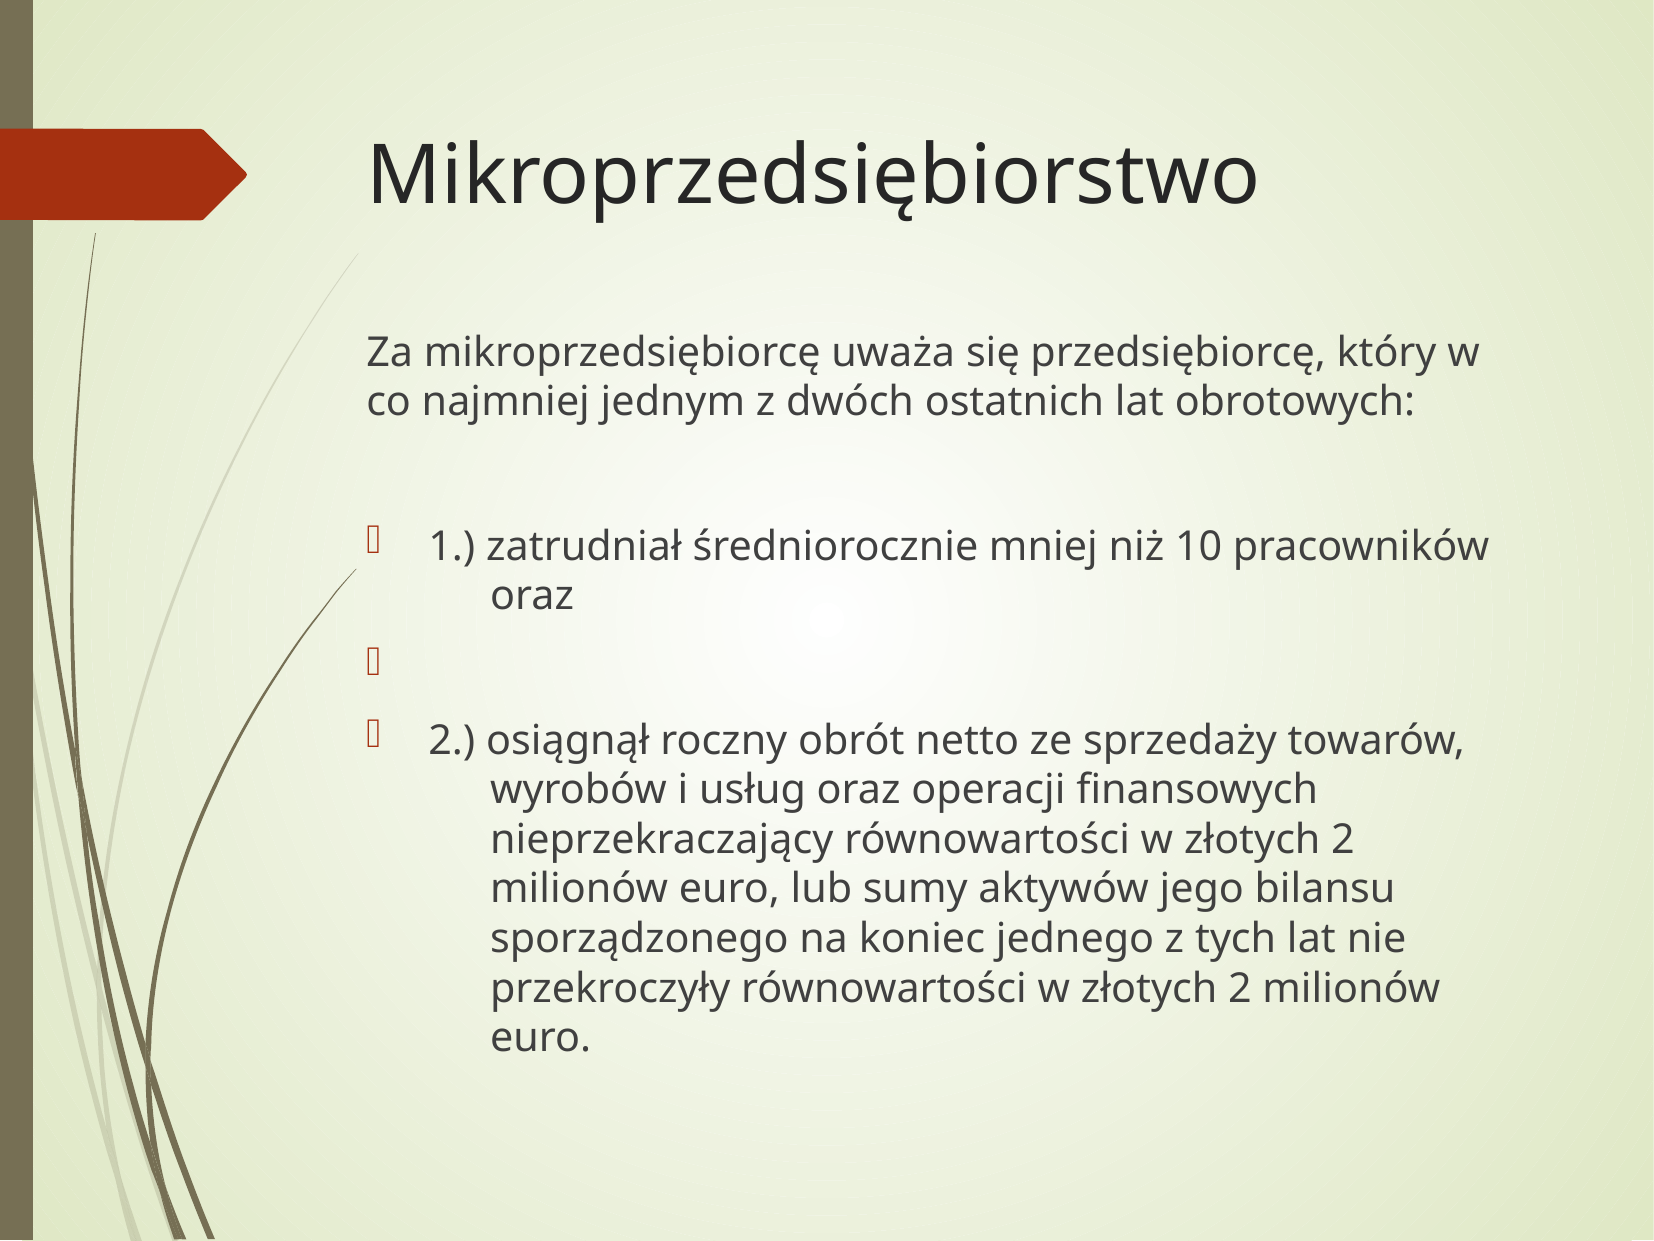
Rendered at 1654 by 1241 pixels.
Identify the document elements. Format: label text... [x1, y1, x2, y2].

title Mikroprzedsiębiorstwo [351, 112, 1544, 317]
list Za mikroprzedsiębiorcę uważa się przedsiębiorcę, który w co najmniej jednym z dwóch ostatnich lat obrotowych: 1.) zatrudniał średniorocznie mniej niż 10 pracowników oraz 2.) osiągnął roczny obrót netto ze sprzedaży towarów, wyrobów i usług oraz operacji finansowych nieprzekraczający równowartości w złotych 2 milionów euro, lub sumy aktywów jego bilansu sporządzonego na koniec jednego z tych lat nie przekroczyły równowartości w złotych 2 milionów euro. [351, 317, 1544, 1069]
